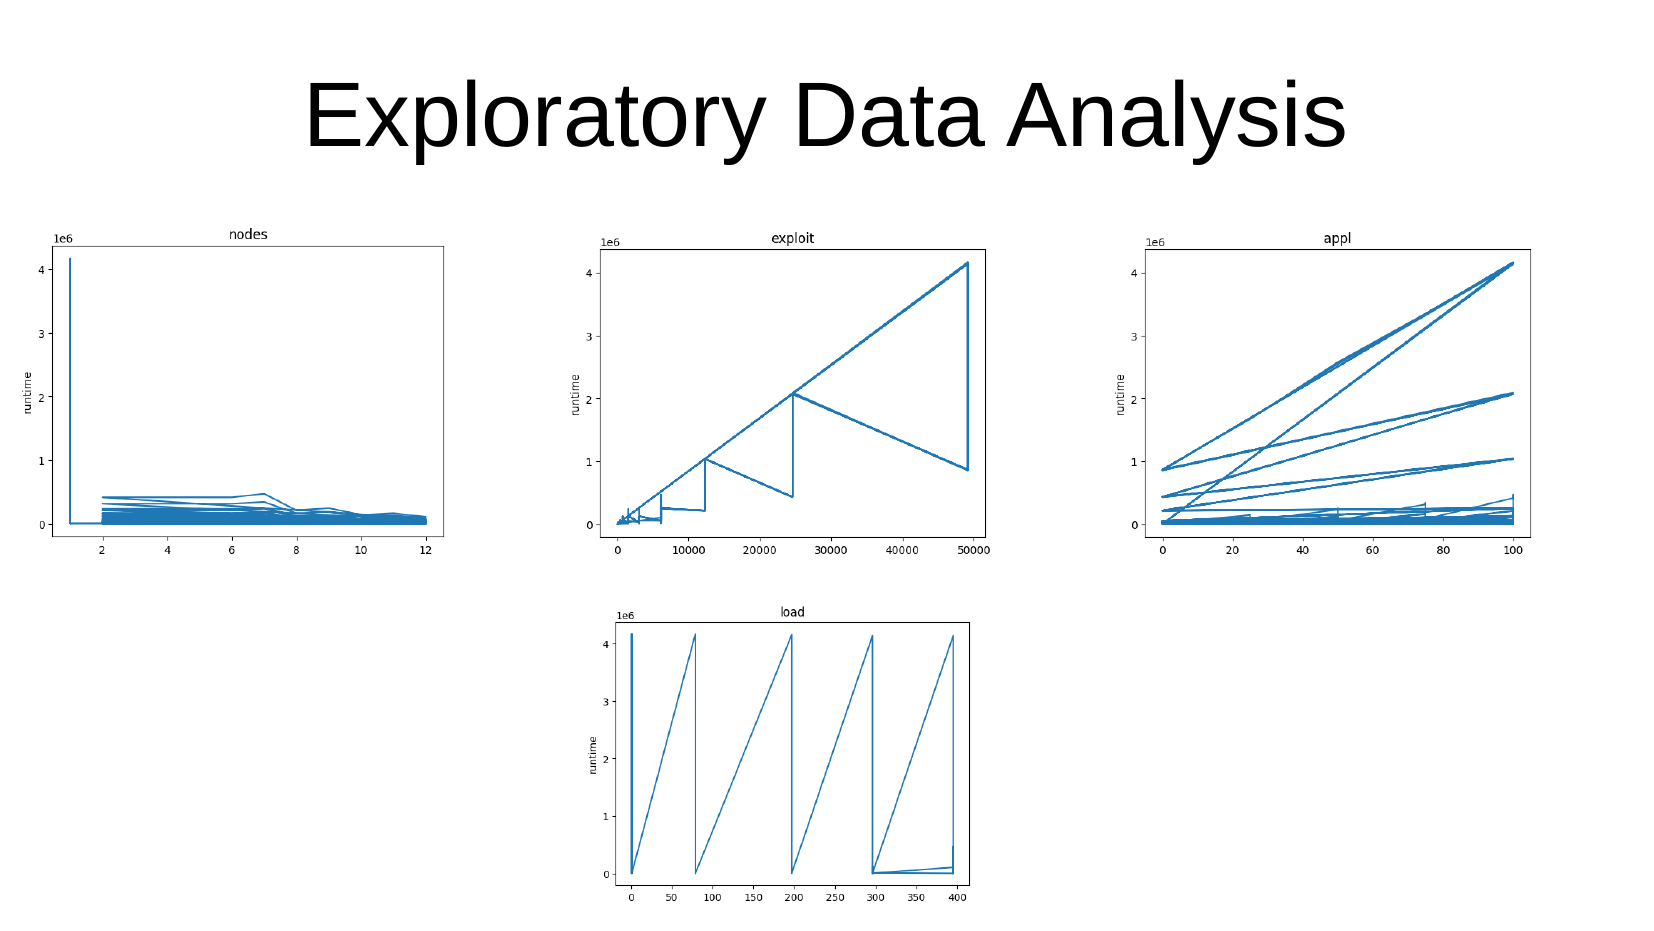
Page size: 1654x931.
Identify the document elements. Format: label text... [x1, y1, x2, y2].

picture [1107, 224, 1538, 563]
picture [562, 224, 998, 563]
title Exploratory Data Analysis [82, 37, 1571, 193]
picture [581, 599, 976, 909]
picture [14, 220, 451, 563]
